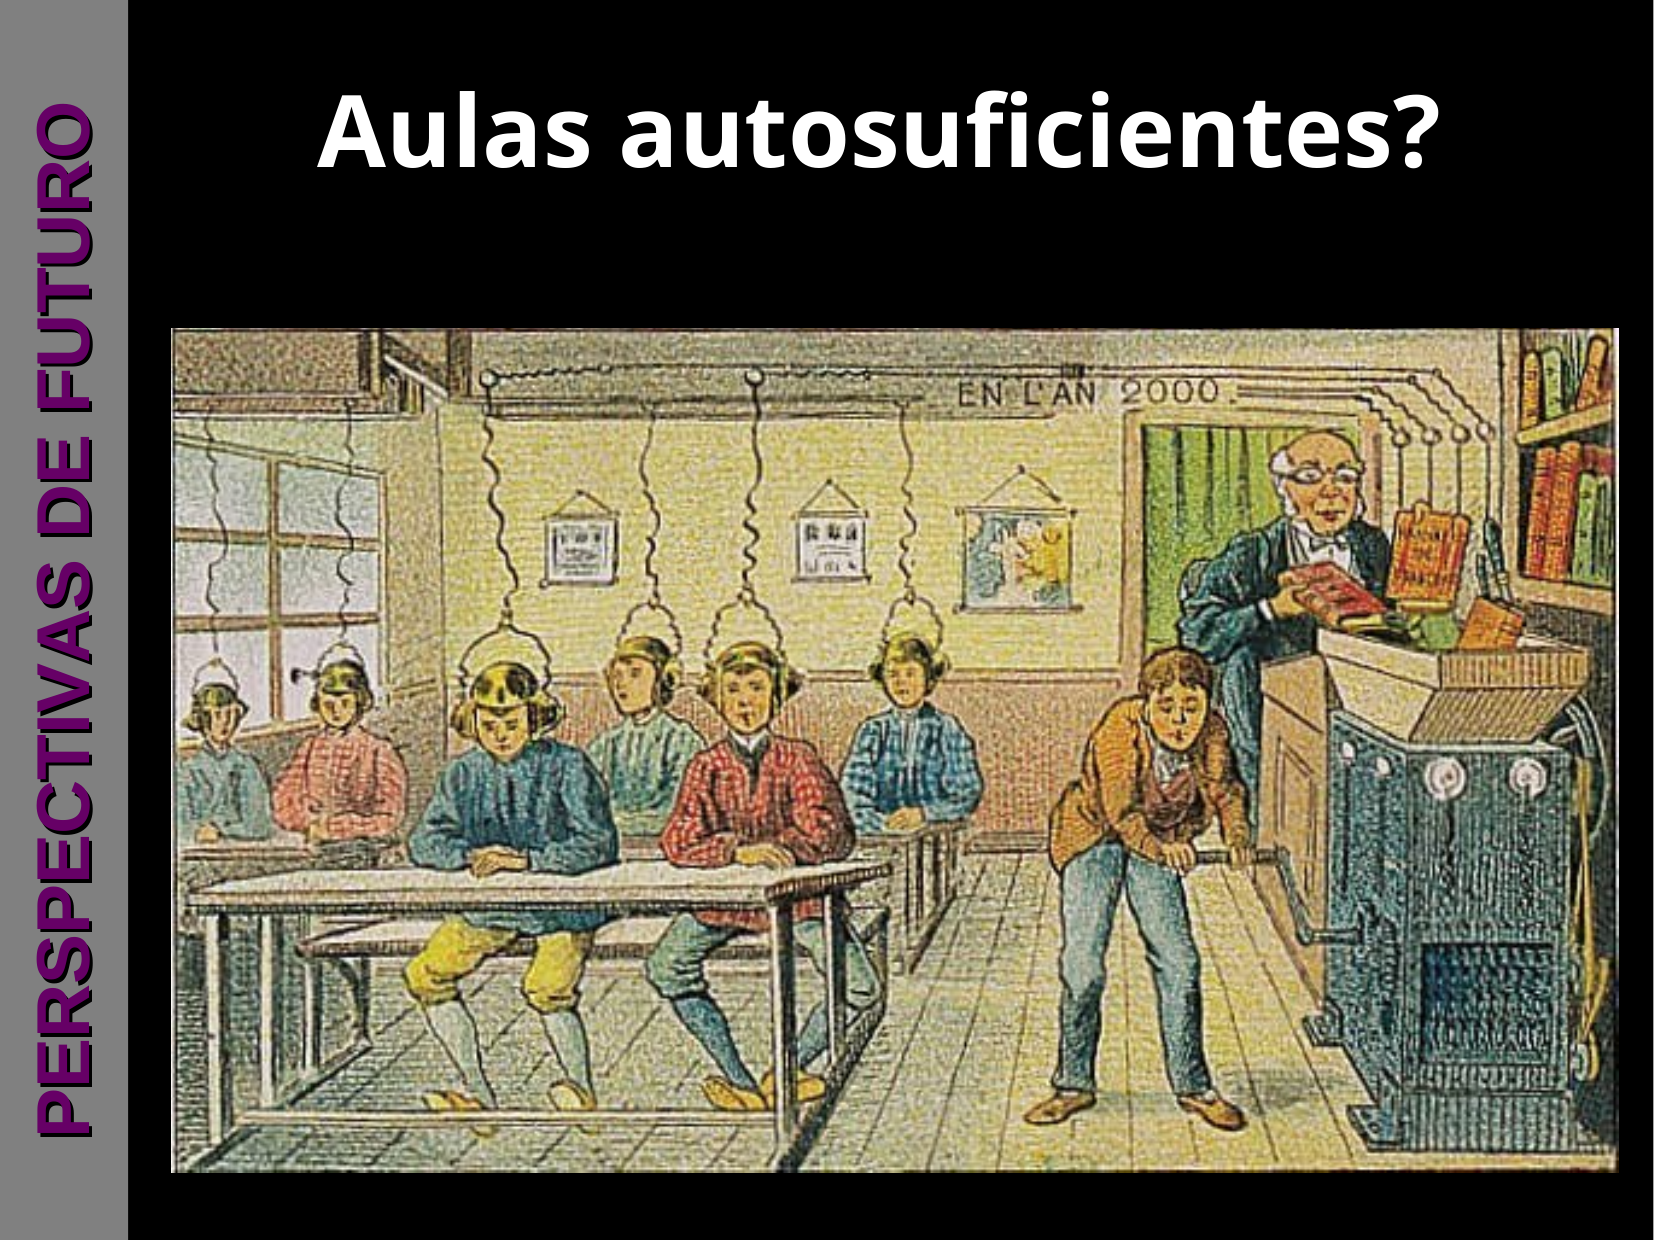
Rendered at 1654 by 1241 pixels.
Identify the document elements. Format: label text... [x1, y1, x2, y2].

text_box Aulas autosuficientes? [171, 0, 1589, 195]
picture [171, 328, 1619, 1173]
text_box PERSPECTIVAS DE FUTURO [0, 0, 129, 1241]
